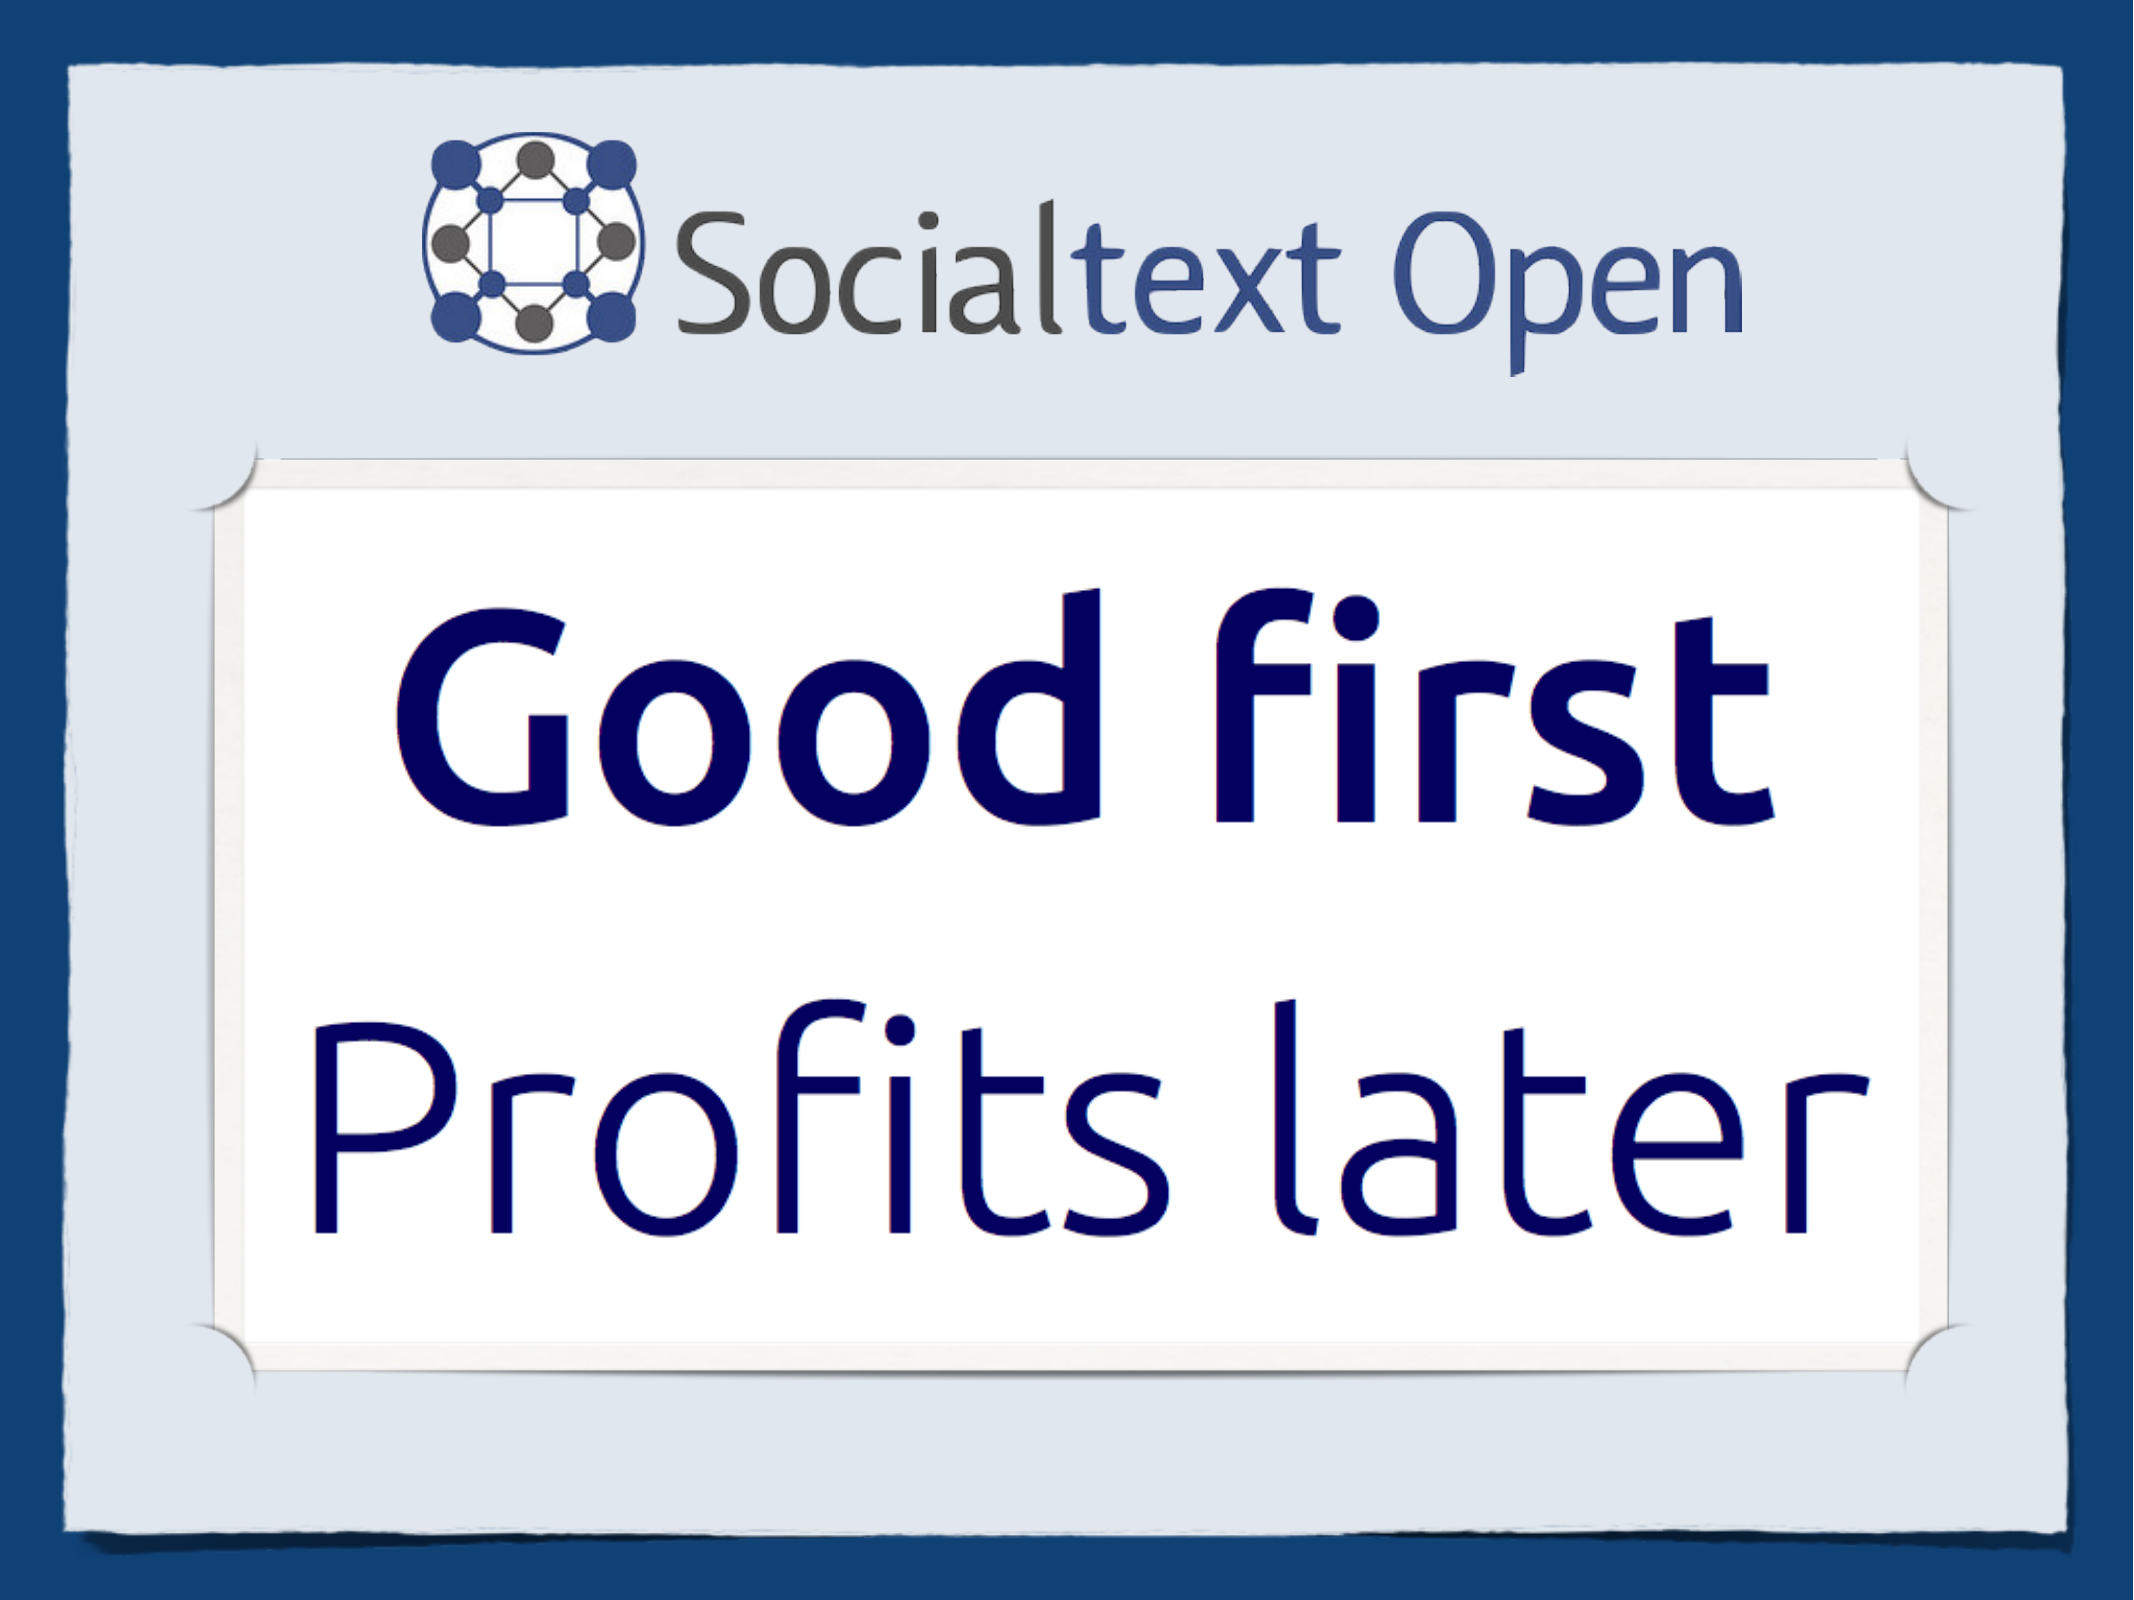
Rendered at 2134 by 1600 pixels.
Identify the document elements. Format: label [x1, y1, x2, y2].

picture [54, 52, 2080, 1559]
